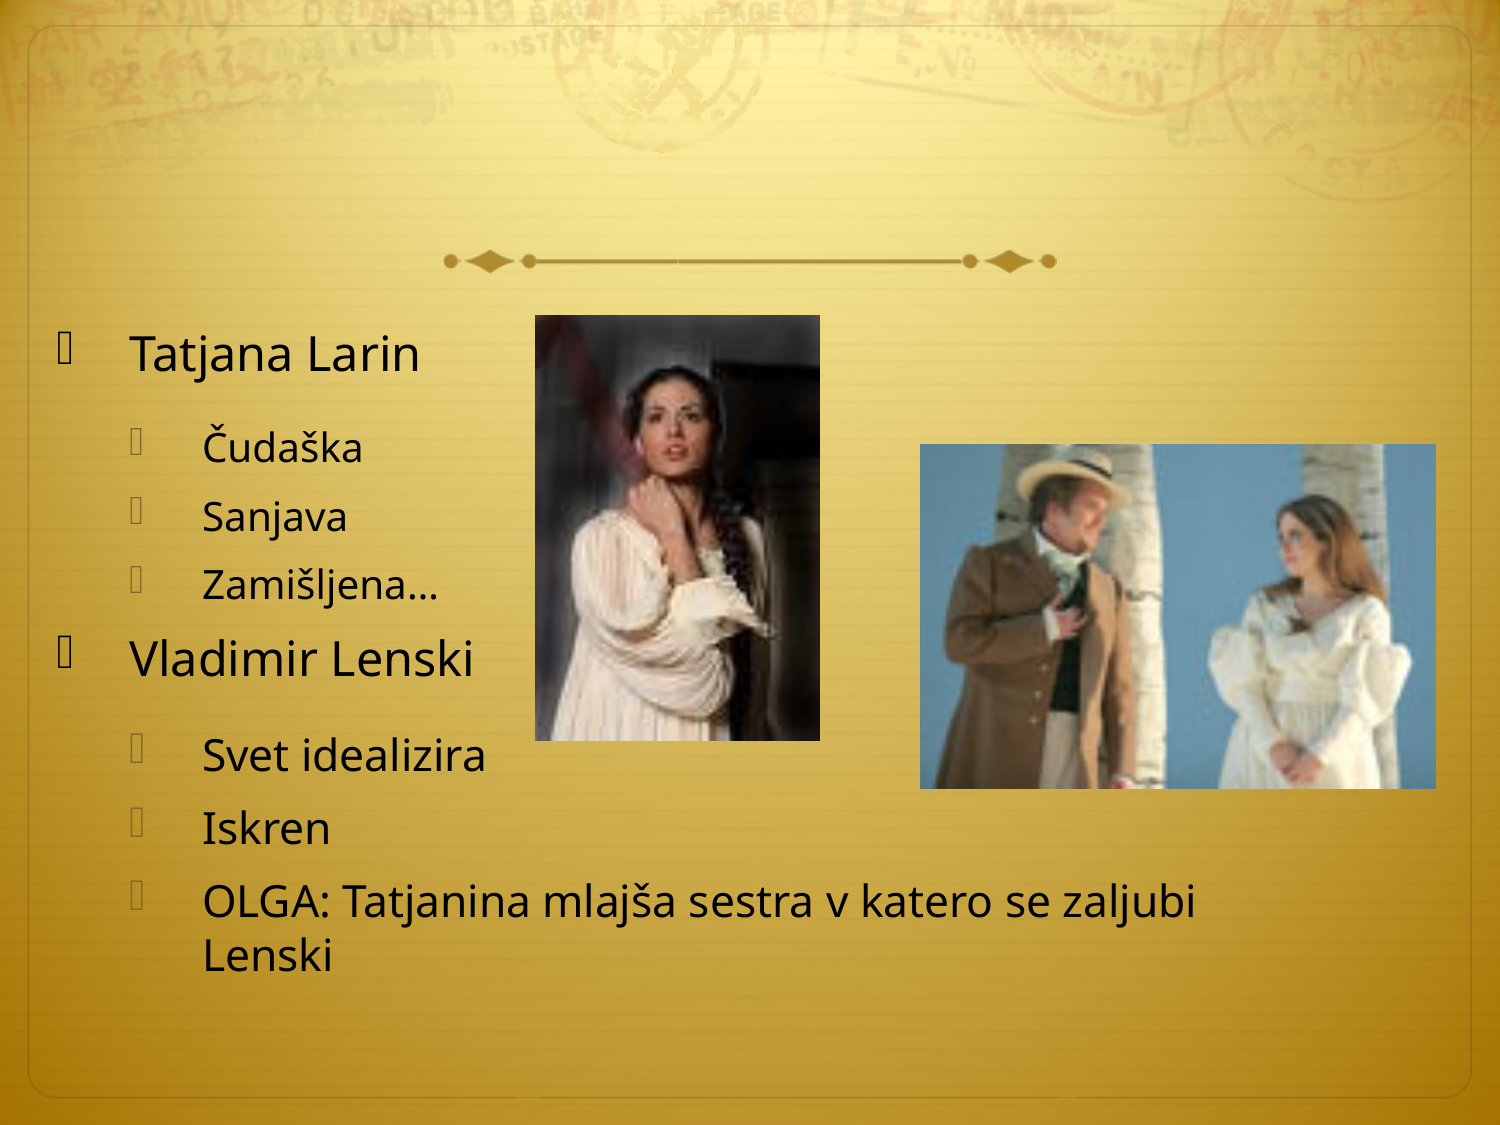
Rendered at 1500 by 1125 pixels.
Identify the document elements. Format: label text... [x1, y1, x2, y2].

list Tatjana Larin Čudaška Sanjava Zamišljena… Vladimir Lenski Svet idealizira Iskren OLGA: Tatjanina mlajša sestra v katero se zaljubi Lenski [41, 315, 1355, 991]
picture [0, 0, 1500, 1125]
